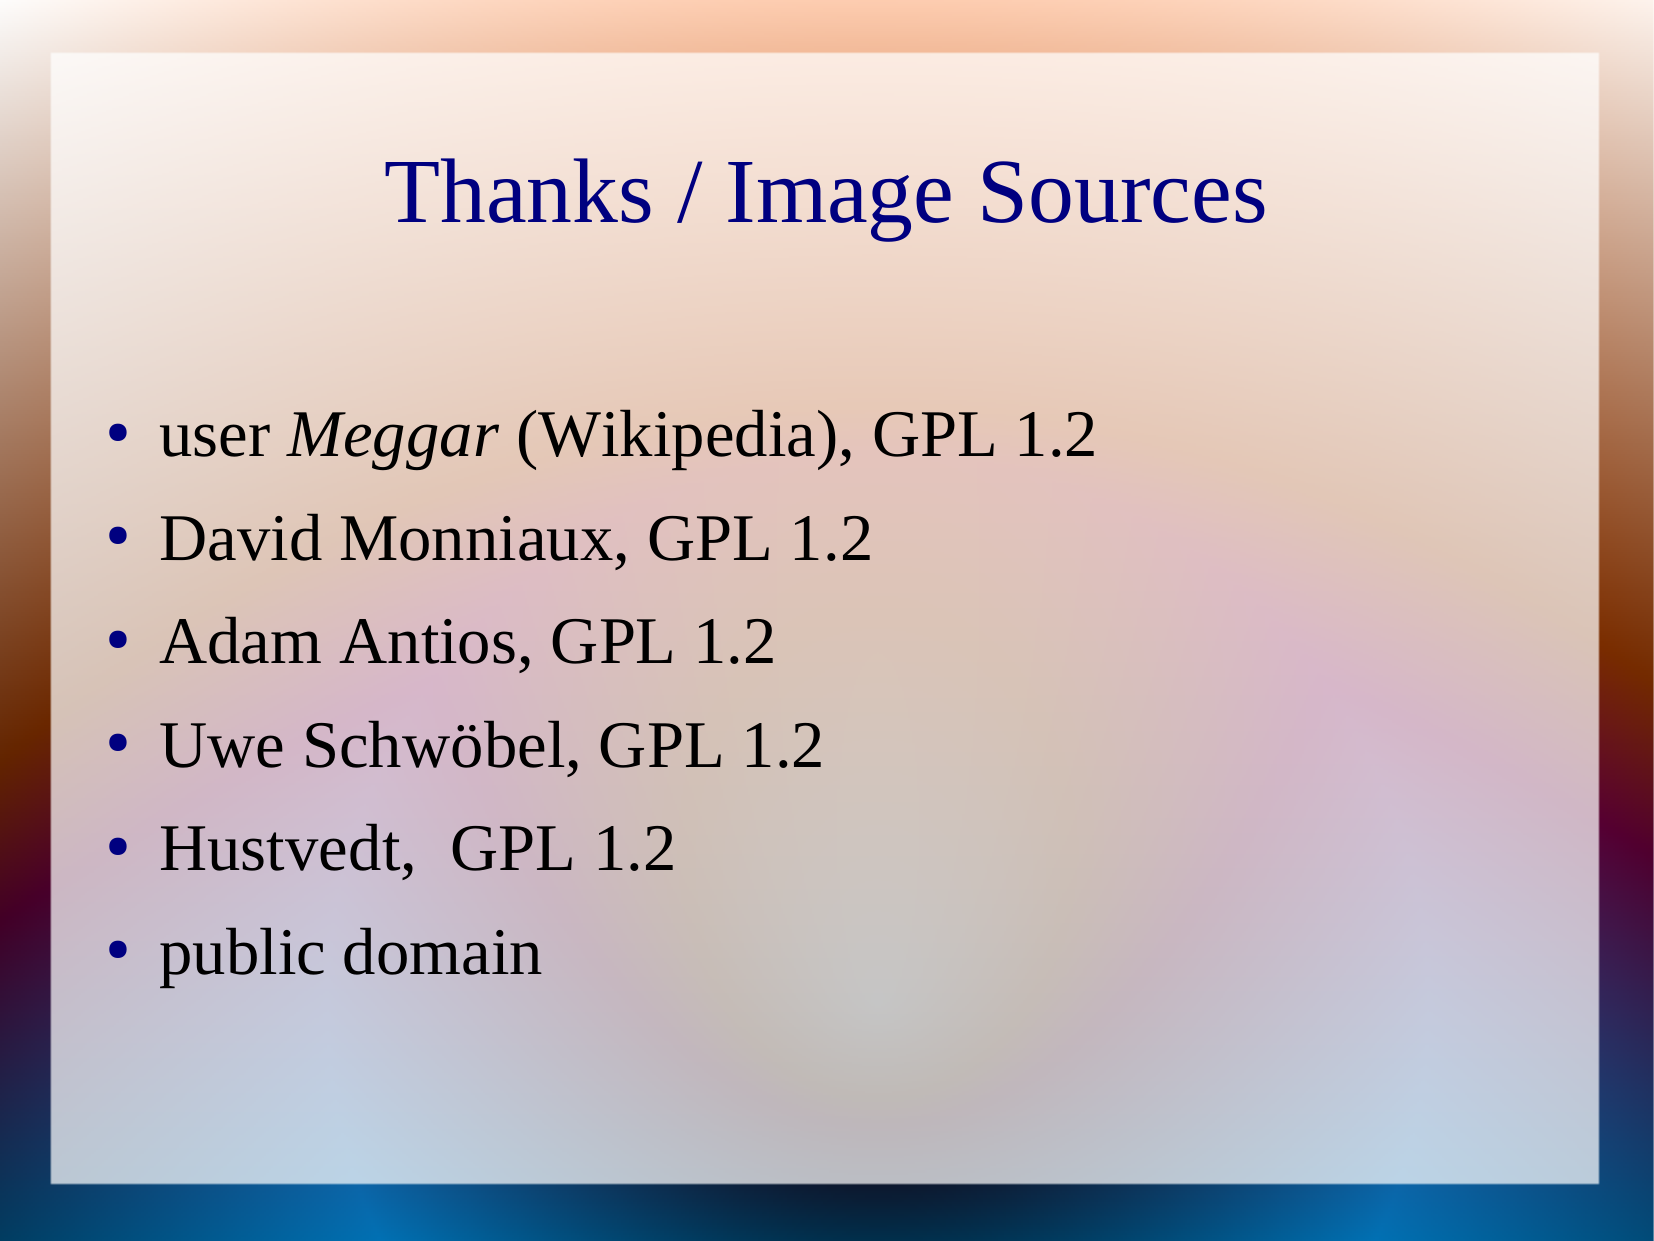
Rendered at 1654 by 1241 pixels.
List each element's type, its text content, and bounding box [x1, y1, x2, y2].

picture [0, 0, 1654, 1241]
list user Meggar (Wikipedia), GPL 1.2 David Monniaux, GPL 1.2 Adam Antios, GPL 1.2 Uwe Schwöbel, GPL 1.2 Hustvedt, GPL 1.2 public domain [88, 396, 1577, 1093]
title Thanks / Image Sources [82, 88, 1571, 296]
